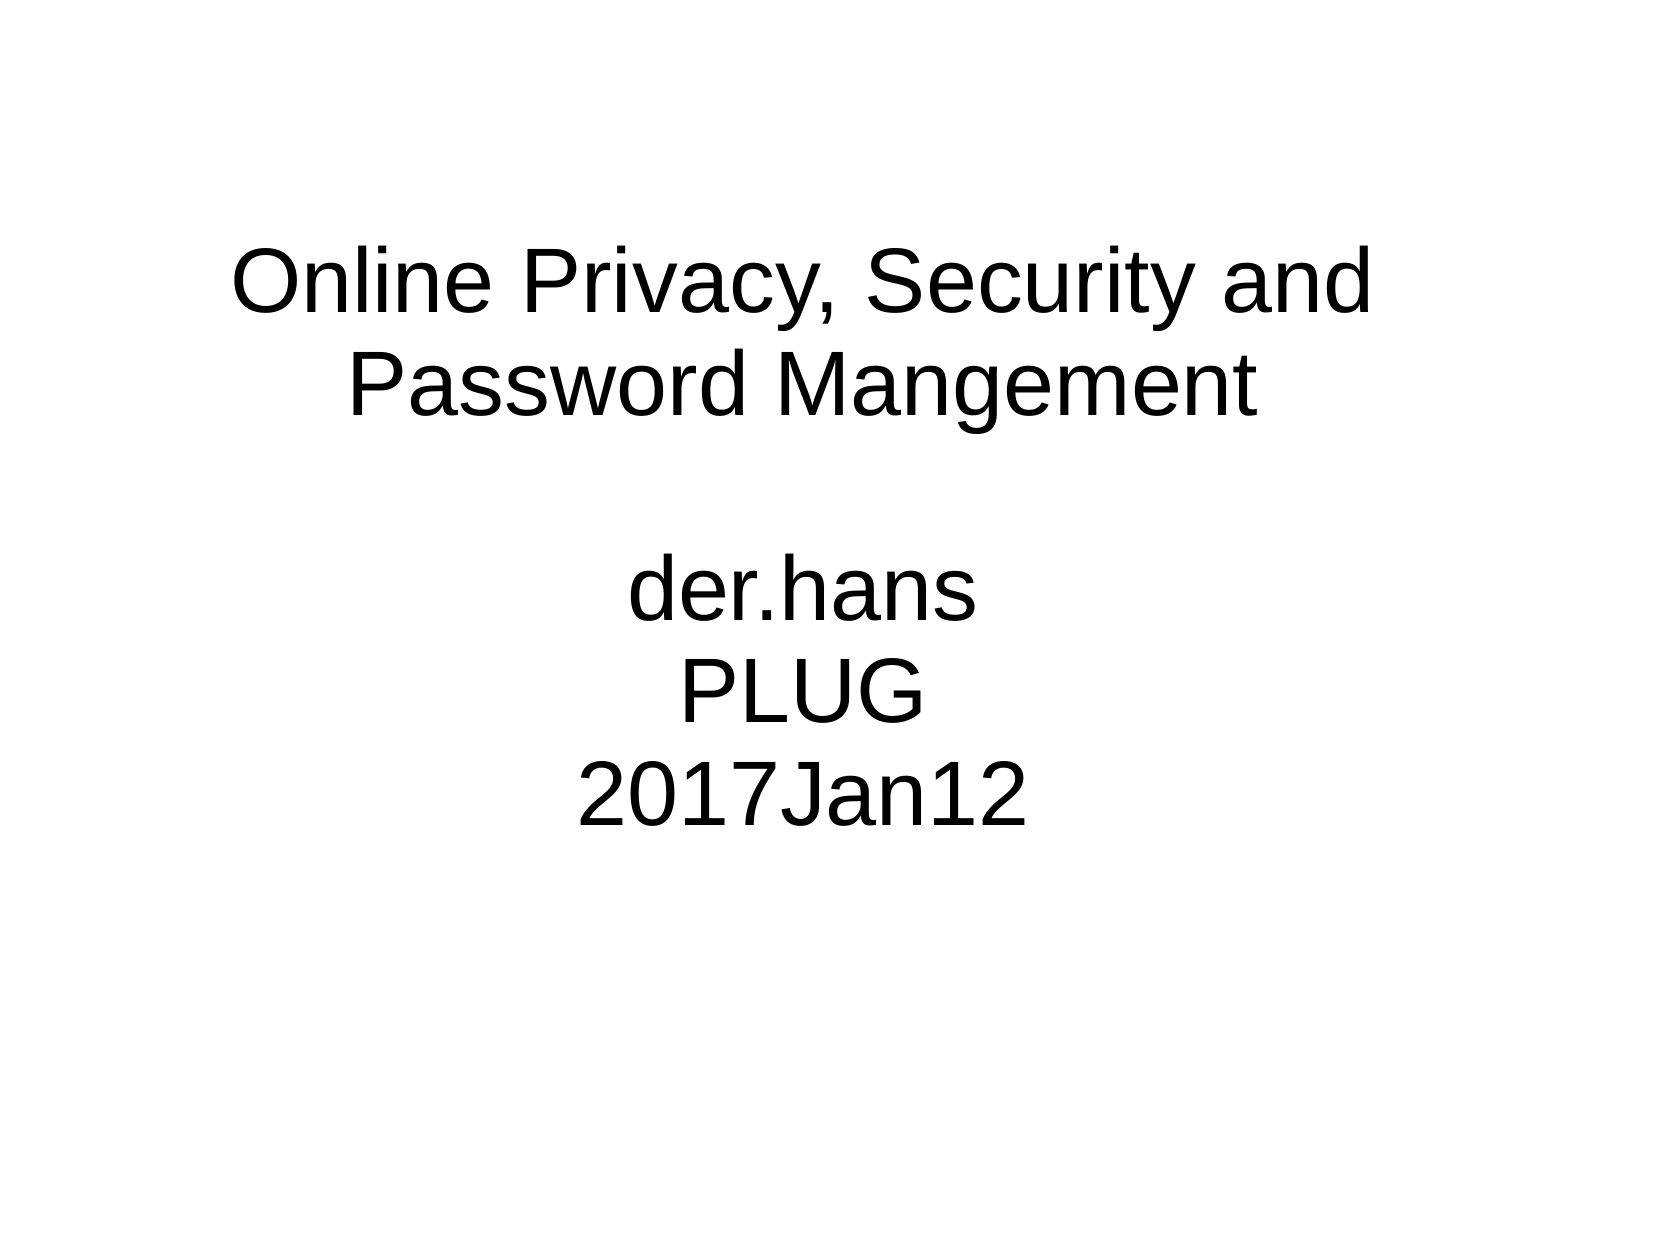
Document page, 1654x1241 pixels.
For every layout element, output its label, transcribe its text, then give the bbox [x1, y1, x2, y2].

title Online Privacy, Security and Password Mangement der.hans PLUG 2017Jan12 [59, 229, 1548, 846]
